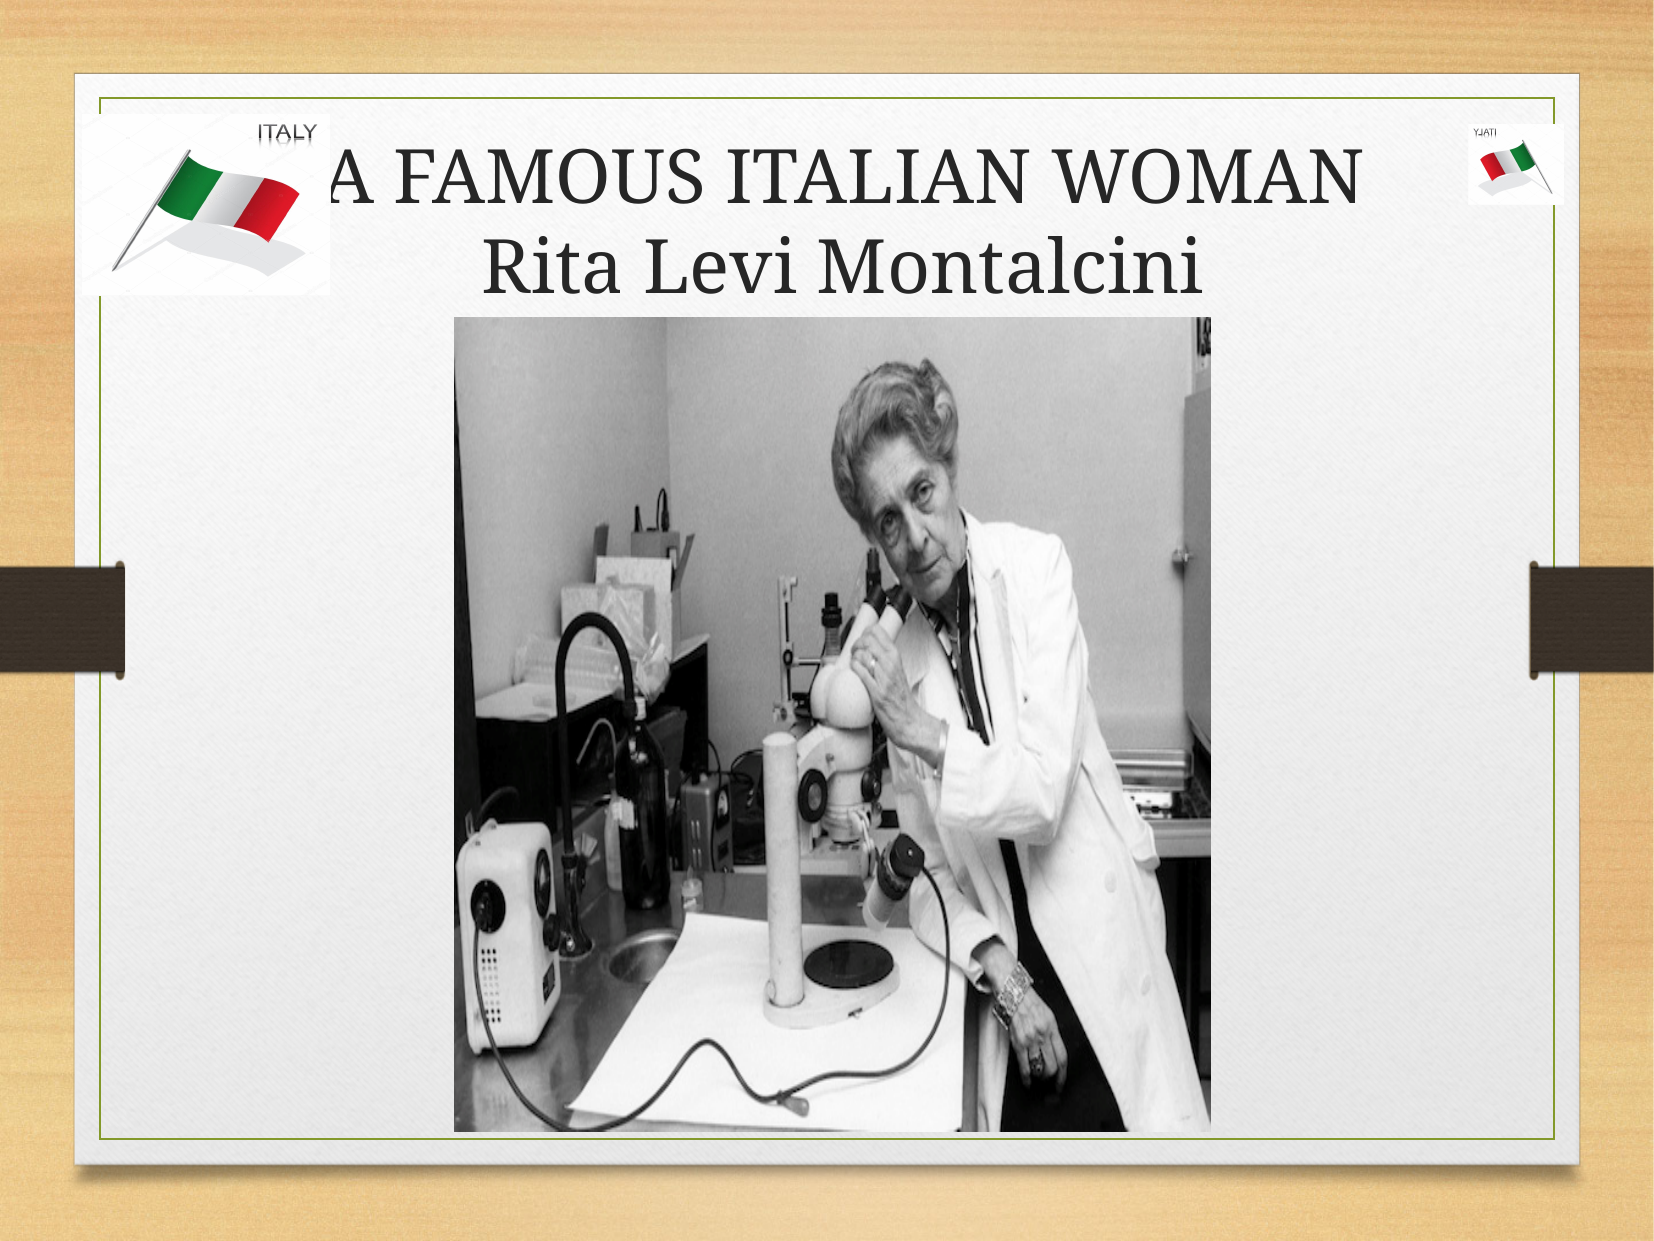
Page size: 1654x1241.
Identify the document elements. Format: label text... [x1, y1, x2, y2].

picture [1468, 124, 1564, 205]
picture [454, 317, 1211, 1133]
title A FAMOUS ITALIAN WOMAN Rita Levi Montalcini [241, 114, 1445, 322]
picture [82, 114, 331, 296]
